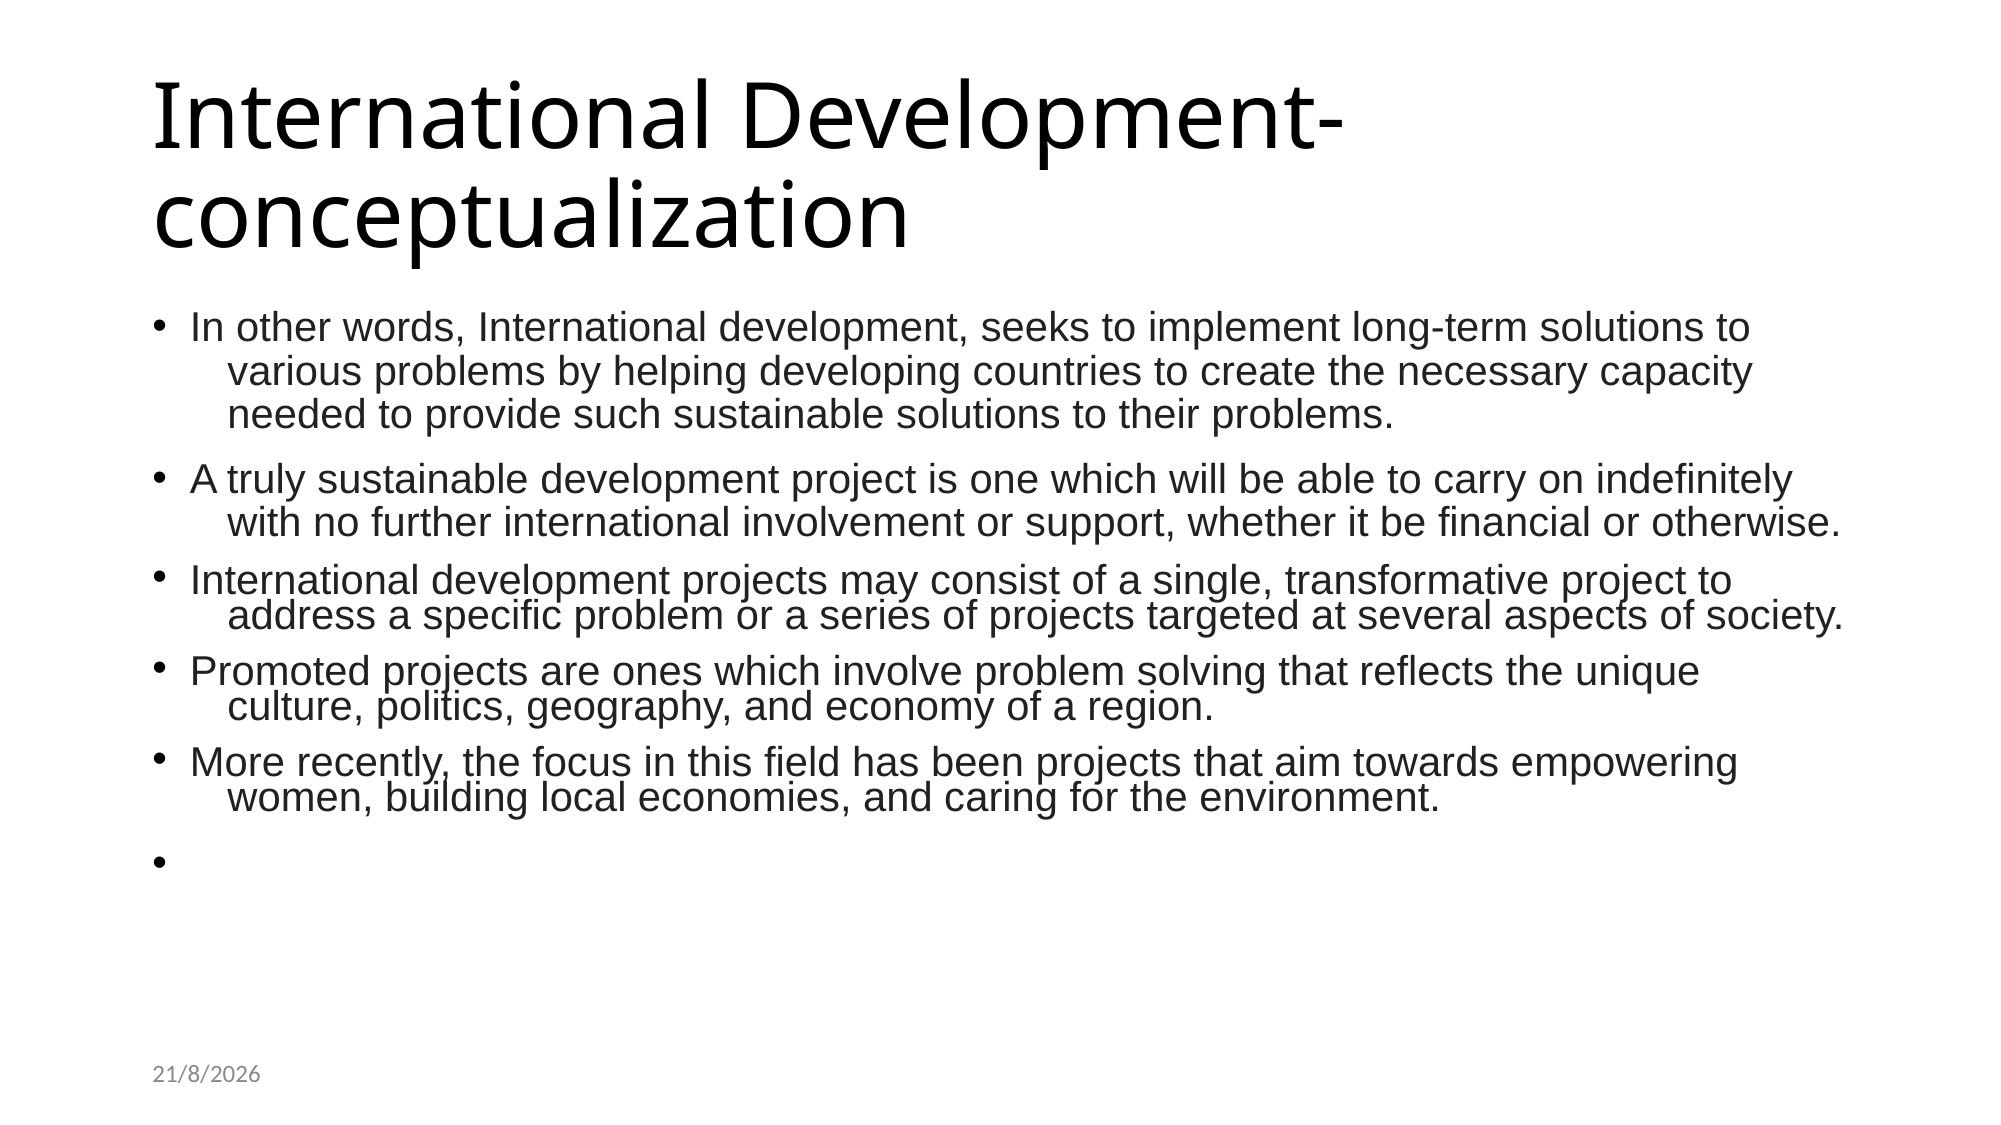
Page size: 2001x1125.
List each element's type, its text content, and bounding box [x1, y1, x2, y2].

title International Development-conceptualization [137, 59, 1863, 278]
list In other words, International development, seeks to implement long-term solutions to various problems by helping developing countries to create the necessary capacity needed to provide such sustainable solutions to their problems. A truly sustainable development project is one which will be able to carry on indefinitely with no further international involvement or support, whether it be financial or otherwise. International development projects may consist of a single, transformative project to address a specific problem or a series of projects targeted at several aspects of society. Promoted projects are ones which involve problem solving that reflects the unique culture, politics, geography, and economy of a region. More recently, the focus in this field has been projects that aim towards empowering women, building local economies, and caring for the environment. [137, 299, 1863, 1014]
text_box 15/3/2022 [137, 1042, 588, 1103]
